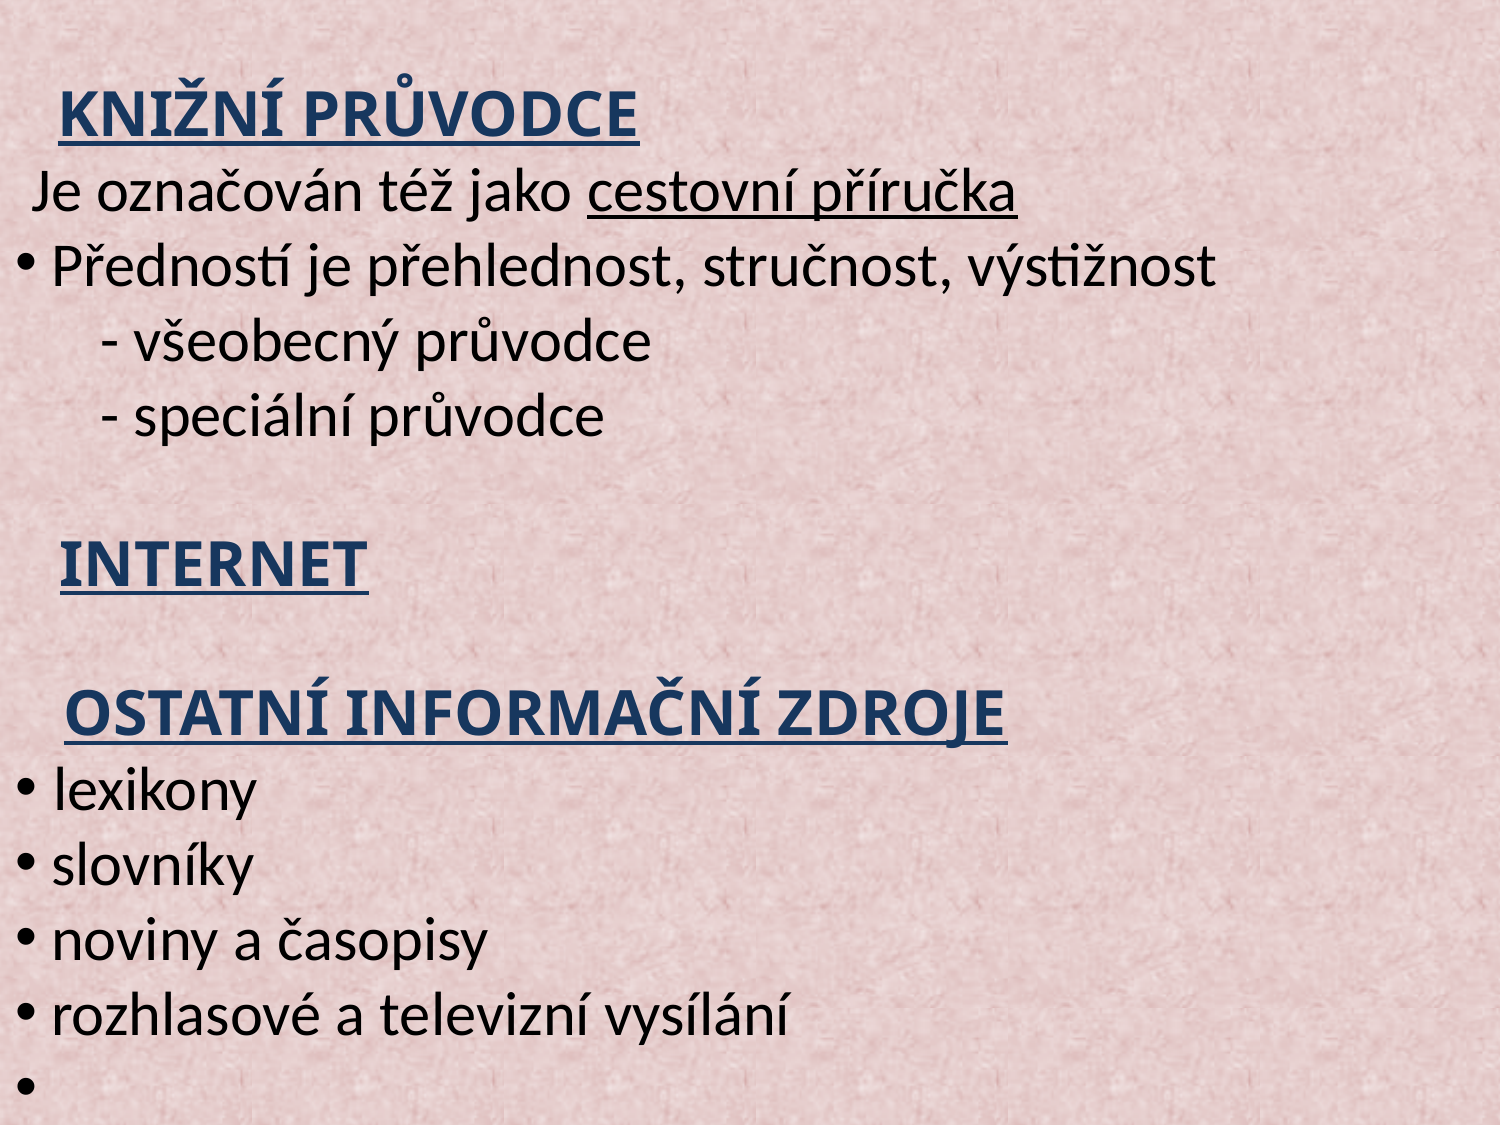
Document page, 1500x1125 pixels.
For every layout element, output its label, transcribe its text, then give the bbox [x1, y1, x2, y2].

text_box KNIŽNÍ PRŮVODCE Je označován též jako cestovní příručka Předností je přehlednost, stručnost, výstižnost - všeobecný průvodce - speciální průvodce INTERNET OSTATNÍ INFORMAČNÍ ZDROJE lexikony slovníky noviny a časopisy rozhlasové a televizní vysílání [0, 66, 1447, 1125]
